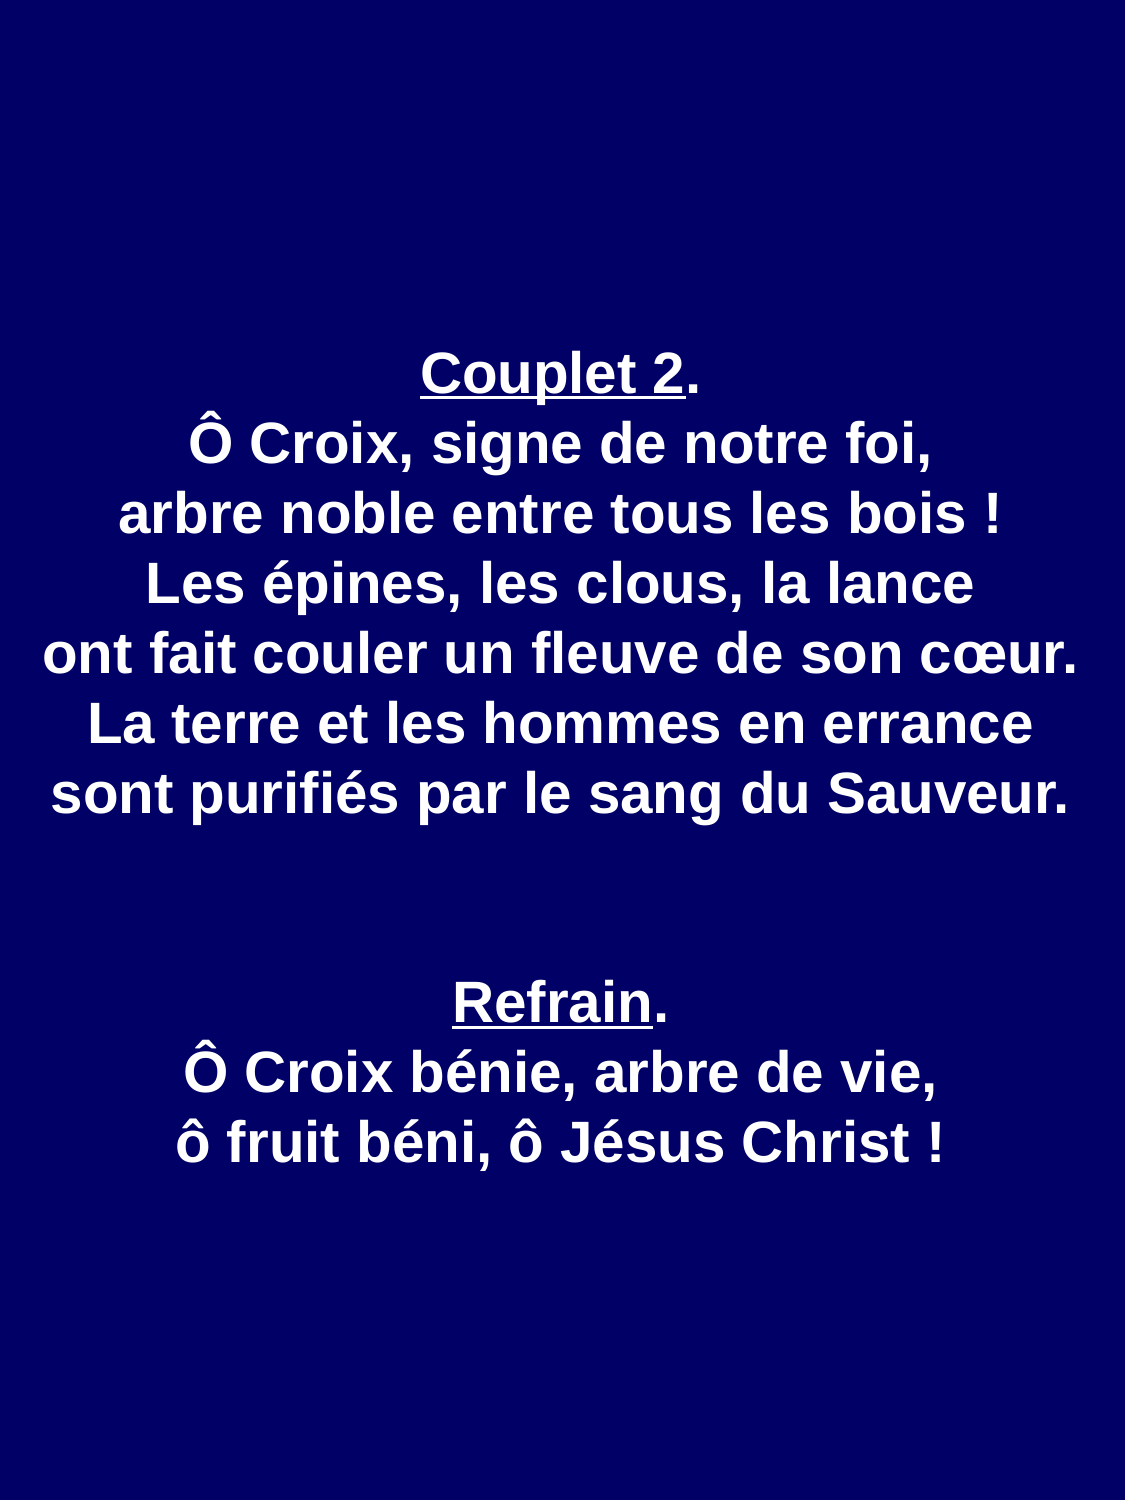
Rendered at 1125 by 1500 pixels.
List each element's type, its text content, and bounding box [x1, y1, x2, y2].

text_box Couplet 2. Ô Croix, signe de notre foi, arbre noble entre tous les bois ! Les épines, les clous, la lance ont fait couler un fleuve de son cœur. La terre et les hommes en errance sont purifiés par le sang du Sauveur. Refrain. Ô Croix bénie, arbre de vie, ô fruit béni, ô Jésus Christ ! [11, 47, 1111, 1182]
